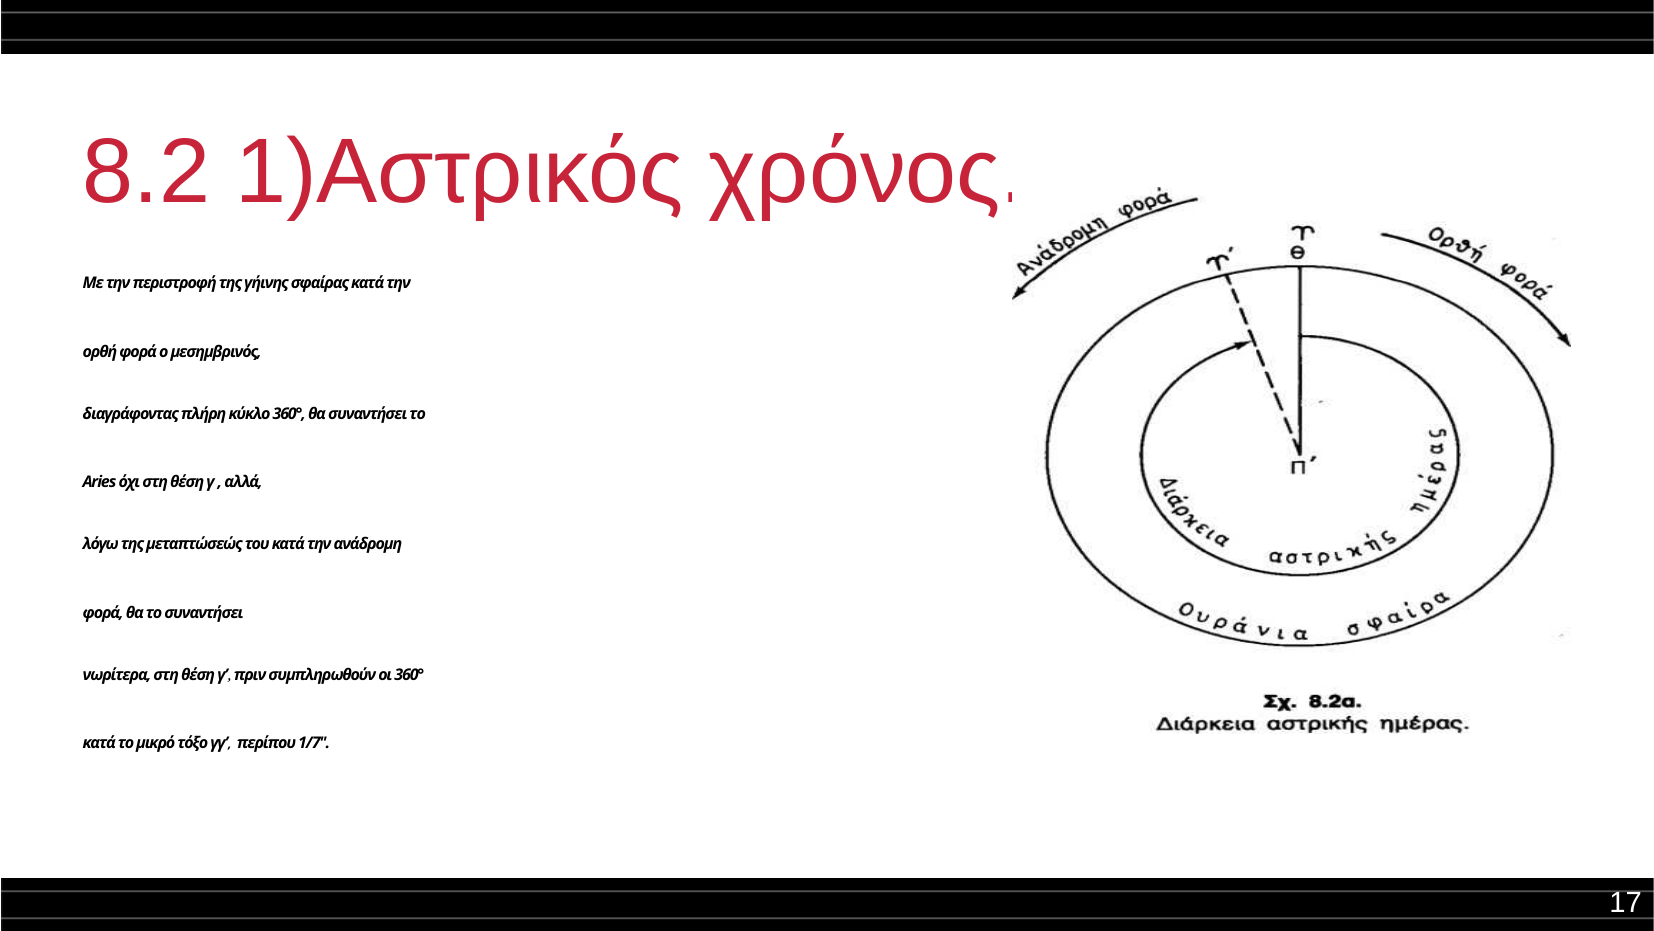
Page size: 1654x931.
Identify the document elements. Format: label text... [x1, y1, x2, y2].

list Με την περιστροφή της γήινης σφαίρας κατά την ορθή φορά ο μεσημβρινός, διαγράφοντας πλήρη κύκλο 360°, θα συναντήσει το Αries όχι στη θέση γ , αλλά, λόγω της μεταπτώσεώς του κατά την ανάδρομη φορά, θα το συναντήσει νωρίτερα, στη θέση γ’, πριν συμπληρω­θούν οι 360° κατά το μικρό τόξο γγ’, περίπου 1/7". [82, 271, 938, 758]
picture [1012, 187, 1571, 734]
title 8.2 1)Aστρικός χρόνος. [82, 92, 1571, 249]
picture [1, 0, 1654, 54]
picture [1, 878, 1654, 931]
